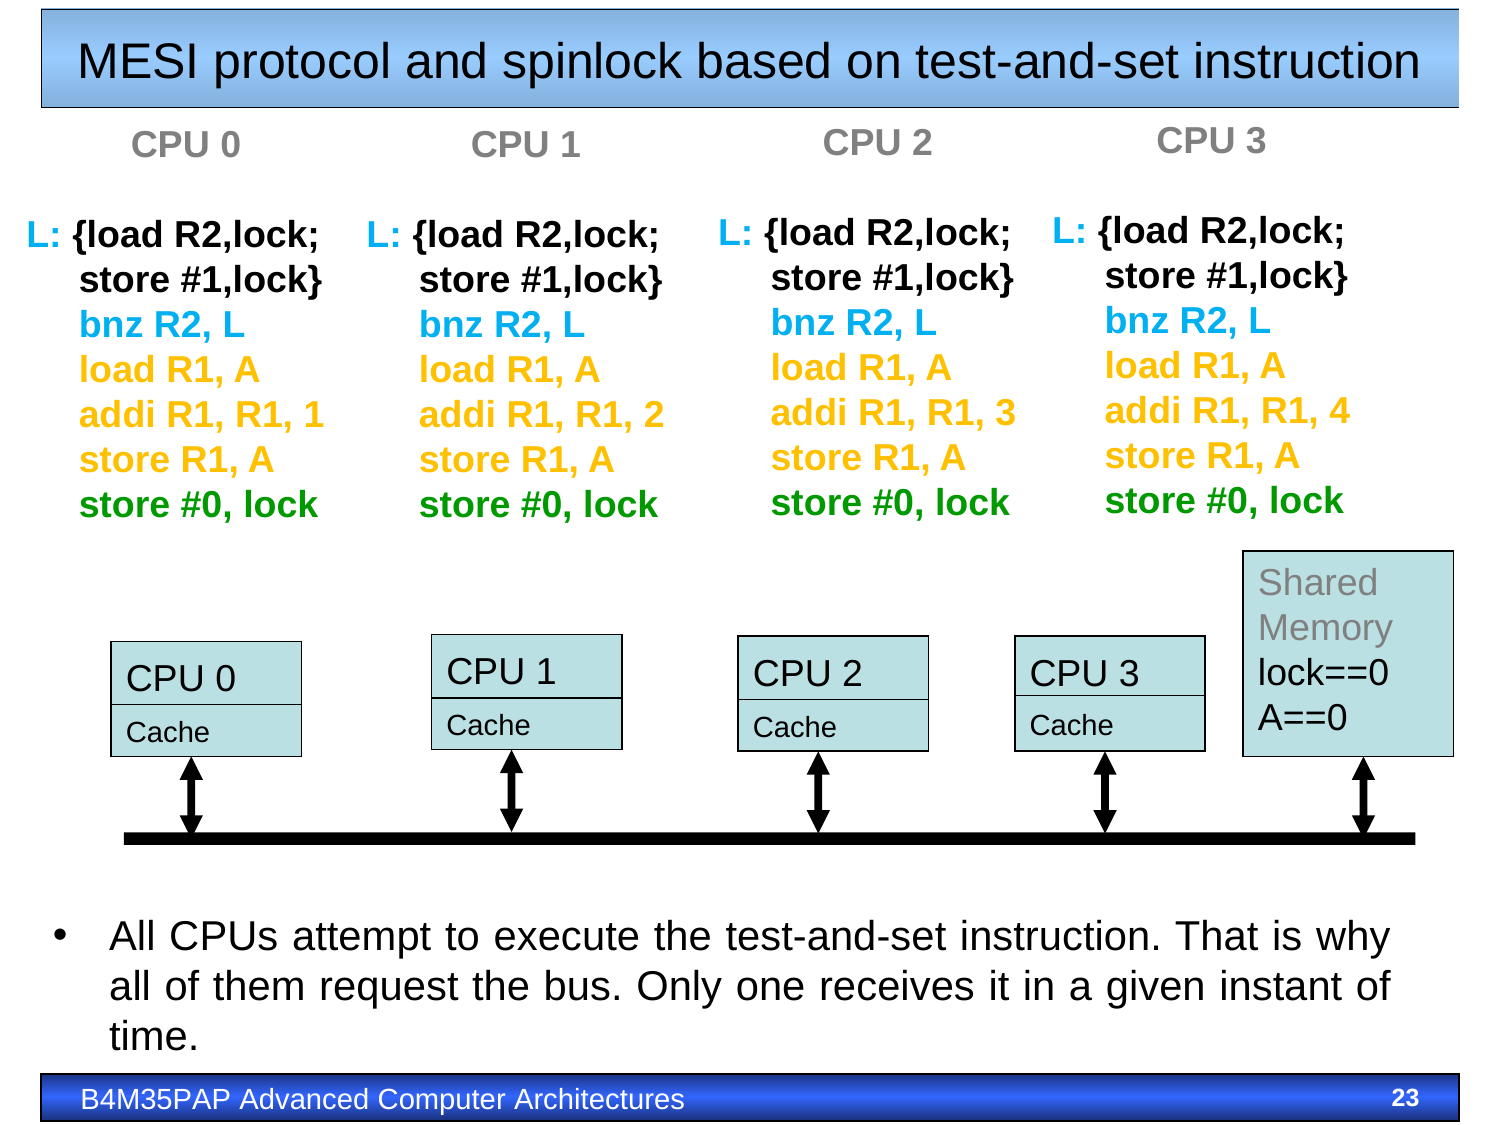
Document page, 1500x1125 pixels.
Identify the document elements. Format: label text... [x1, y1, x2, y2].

title MESI protocol and spinlock based on test-and-set instruction [41, 8, 1459, 108]
text_box CPU 3 [1014, 636, 1206, 695]
text_box Cache [111, 704, 302, 757]
text_box Cache [1014, 695, 1206, 752]
text_box CPU 2 L: {load R2,lock; store #1,lock} bnz R2, L load R1, A addi R1, R1, 3 store R1, A store #0, lock [703, 110, 1053, 531]
text_box CPU 3 L: {load R2,lock; store #1,lock} bnz R2, L load R1, A addi R1, R1, 4 store R1, A store #0, lock [1037, 108, 1386, 529]
text_box Cache [738, 699, 929, 752]
text_box CPU 0 [111, 641, 302, 704]
text_box Shared Memory lock==0 A==0 [1243, 550, 1454, 757]
text_box CPU 2 [738, 636, 929, 699]
text_box Cache [431, 697, 622, 750]
text_box CPU 1 [431, 634, 622, 697]
text_box CPU 0 L: {load R2,lock; store #1,lock} bnz R2, L load R1, A addi R1, R1, 1 store R1, A store #0, lock [11, 112, 351, 533]
text_box All CPUs attempt to execute the test-and-set instruction. That is why all of them request the bus. Only one receives it in a given instant of time. [38, 901, 1407, 1117]
text_box CPU 1 L: {load R2,lock; store #1,lock} bnz R2, L load R1, A addi R1, R1, 2 store R1, A store #0, lock [351, 112, 701, 533]
